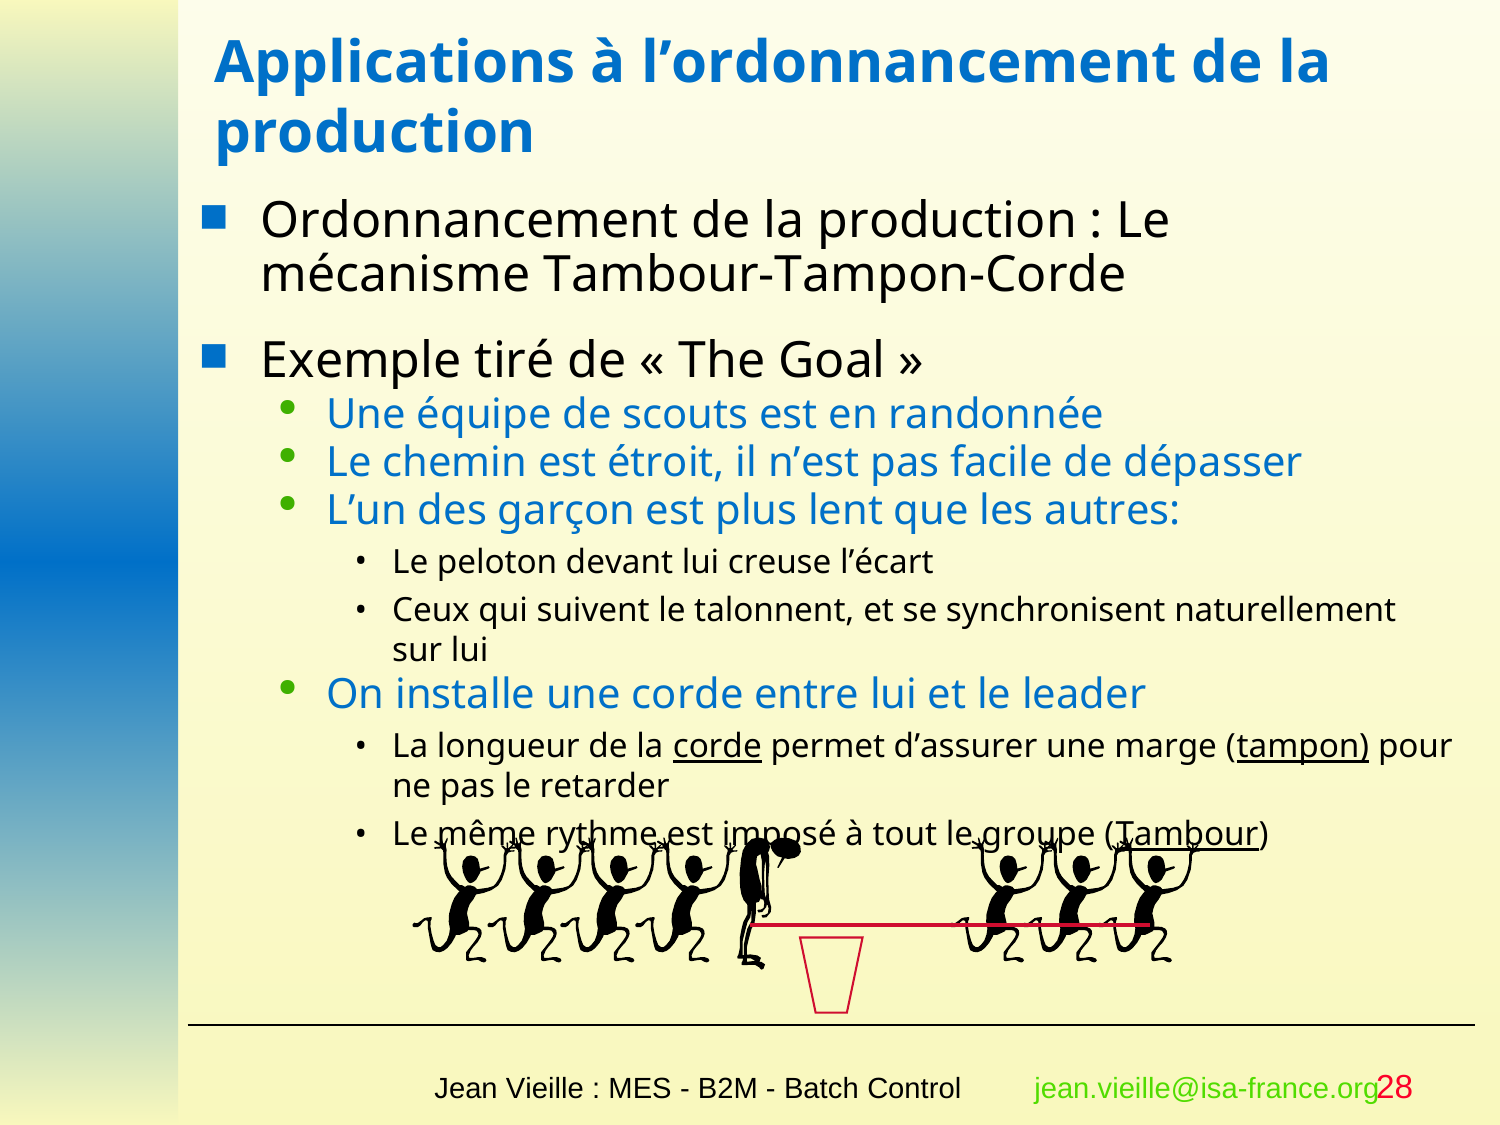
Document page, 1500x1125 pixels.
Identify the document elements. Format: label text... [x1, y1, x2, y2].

list Ordonnancement de la production : Le mécanisme Tambour-Tampon-Corde Exemple tiré de « The Goal » Une équipe de scouts est en randonnée Le chemin est étroit, il n’est pas facile de dépasser L’un des garçon est plus lent que les autres: Le peloton devant lui creuse l’écart Ceux qui suivent le talonnent, et se synchronisent naturellement sur lui On installe une corde entre lui et le leader La longueur de la corde permet d’assurer une marge (tampon) pour ne pas le retarder Le même rythme est imposé à tout le groupe (Tambour) [189, 187, 1468, 1001]
picture [950, 837, 1201, 963]
title Applications à l’ordonnancement de la production [199, 16, 1466, 172]
picture [412, 837, 801, 970]
